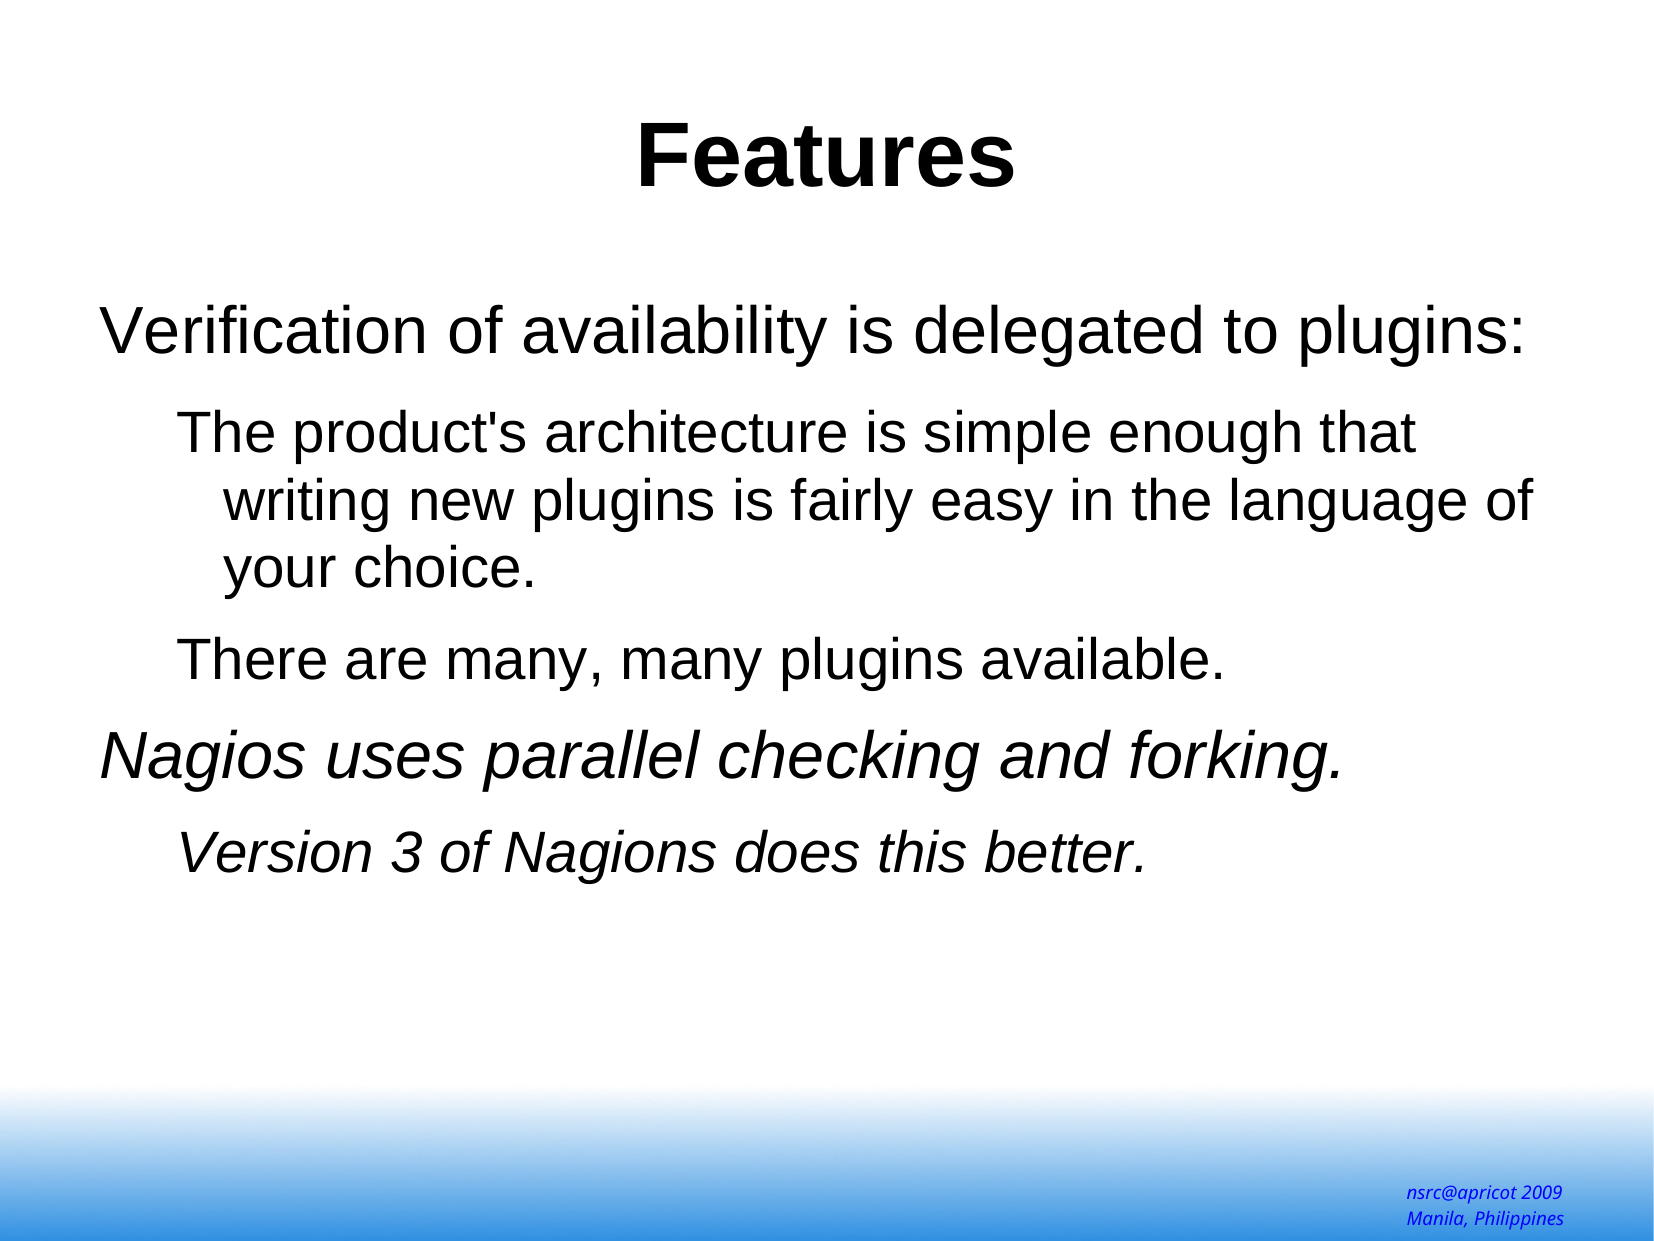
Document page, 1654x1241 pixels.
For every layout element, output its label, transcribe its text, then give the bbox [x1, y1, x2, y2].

list Verification of availability is delegated to plugins: The product's architecture is simple enough that writing new plugins is fairly easy in the language of your choice. There are many, many plugins available. Nagios uses parallel checking and forking. Version 3 of Nagions does this better. [82, 290, 1571, 1228]
title Features [82, 49, 1571, 257]
picture [0, 1083, 1654, 1241]
